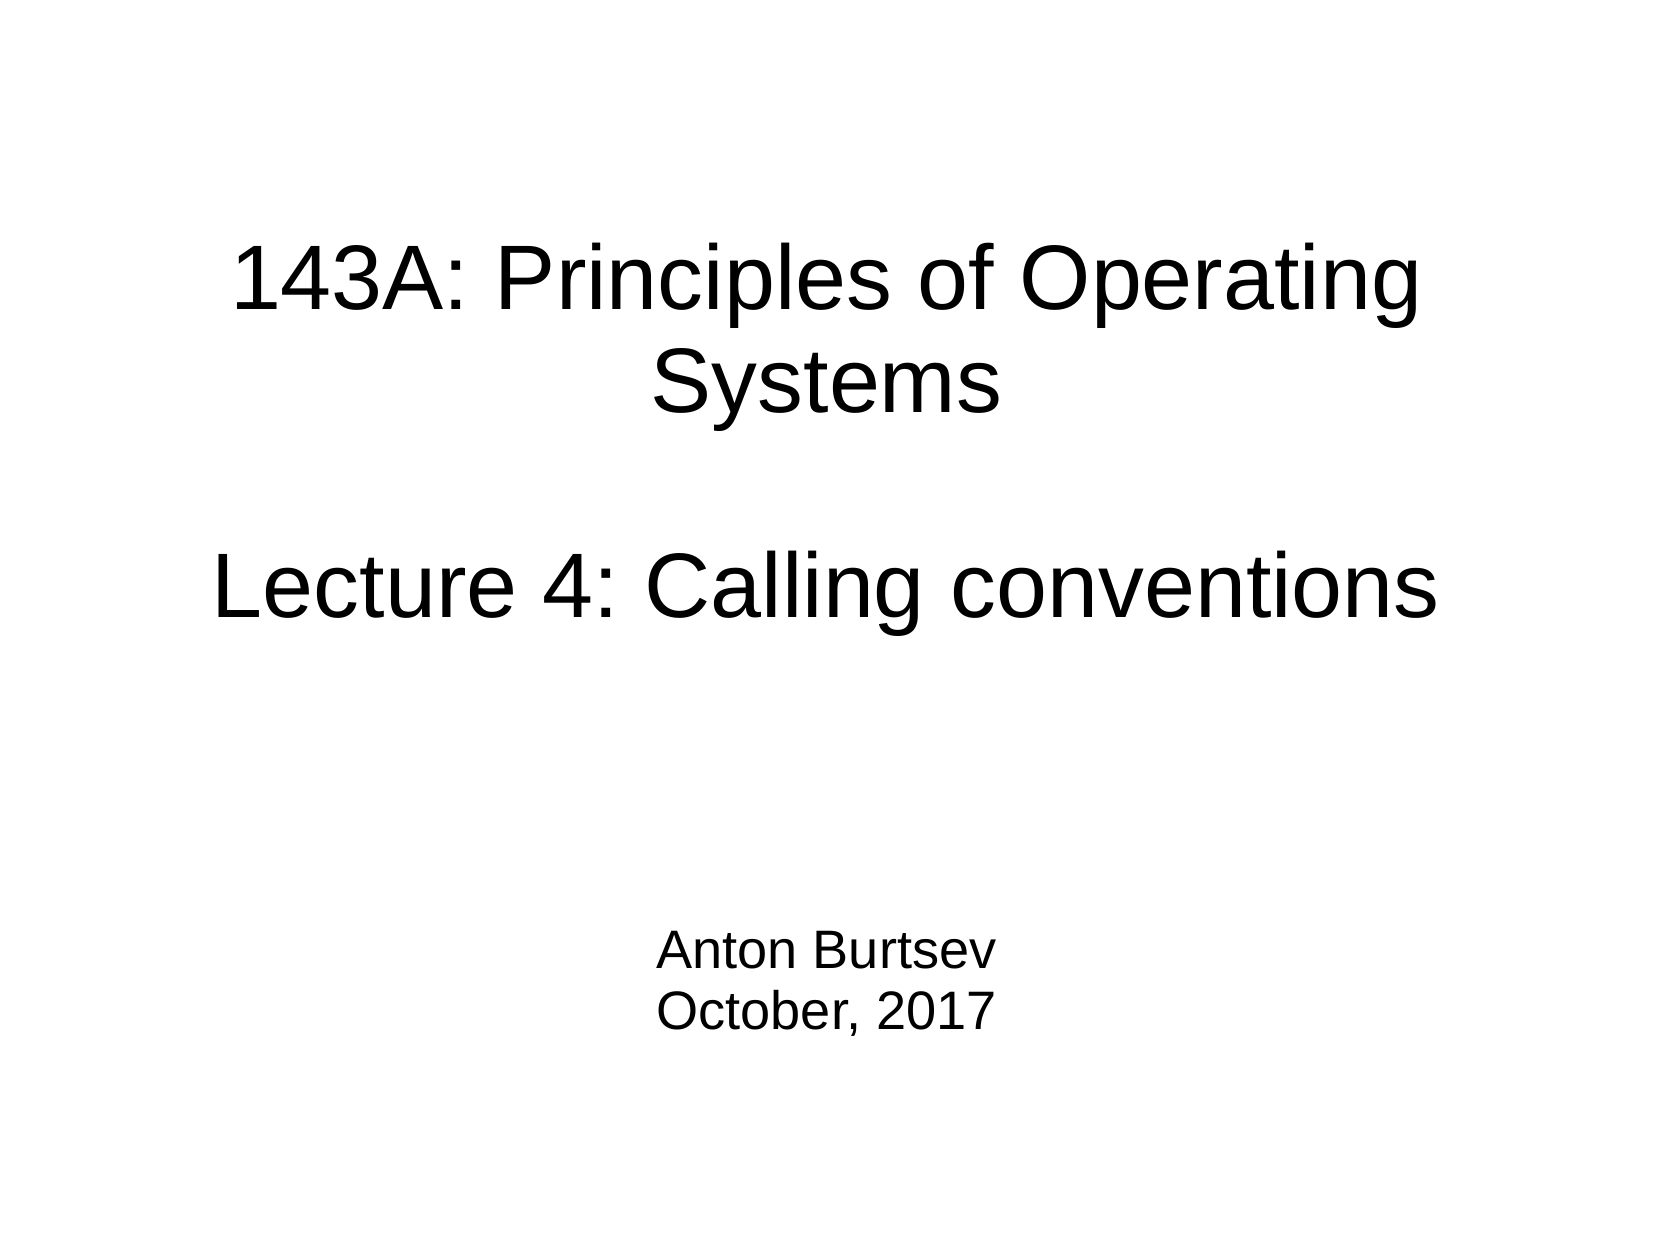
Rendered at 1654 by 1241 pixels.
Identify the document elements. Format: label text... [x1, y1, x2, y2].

title 143A: Principles of Operating Systems Lecture 4: Calling conventions [82, 113, 1571, 637]
subtitle Anton Burtsev October, 2017 [82, 637, 1571, 1109]
